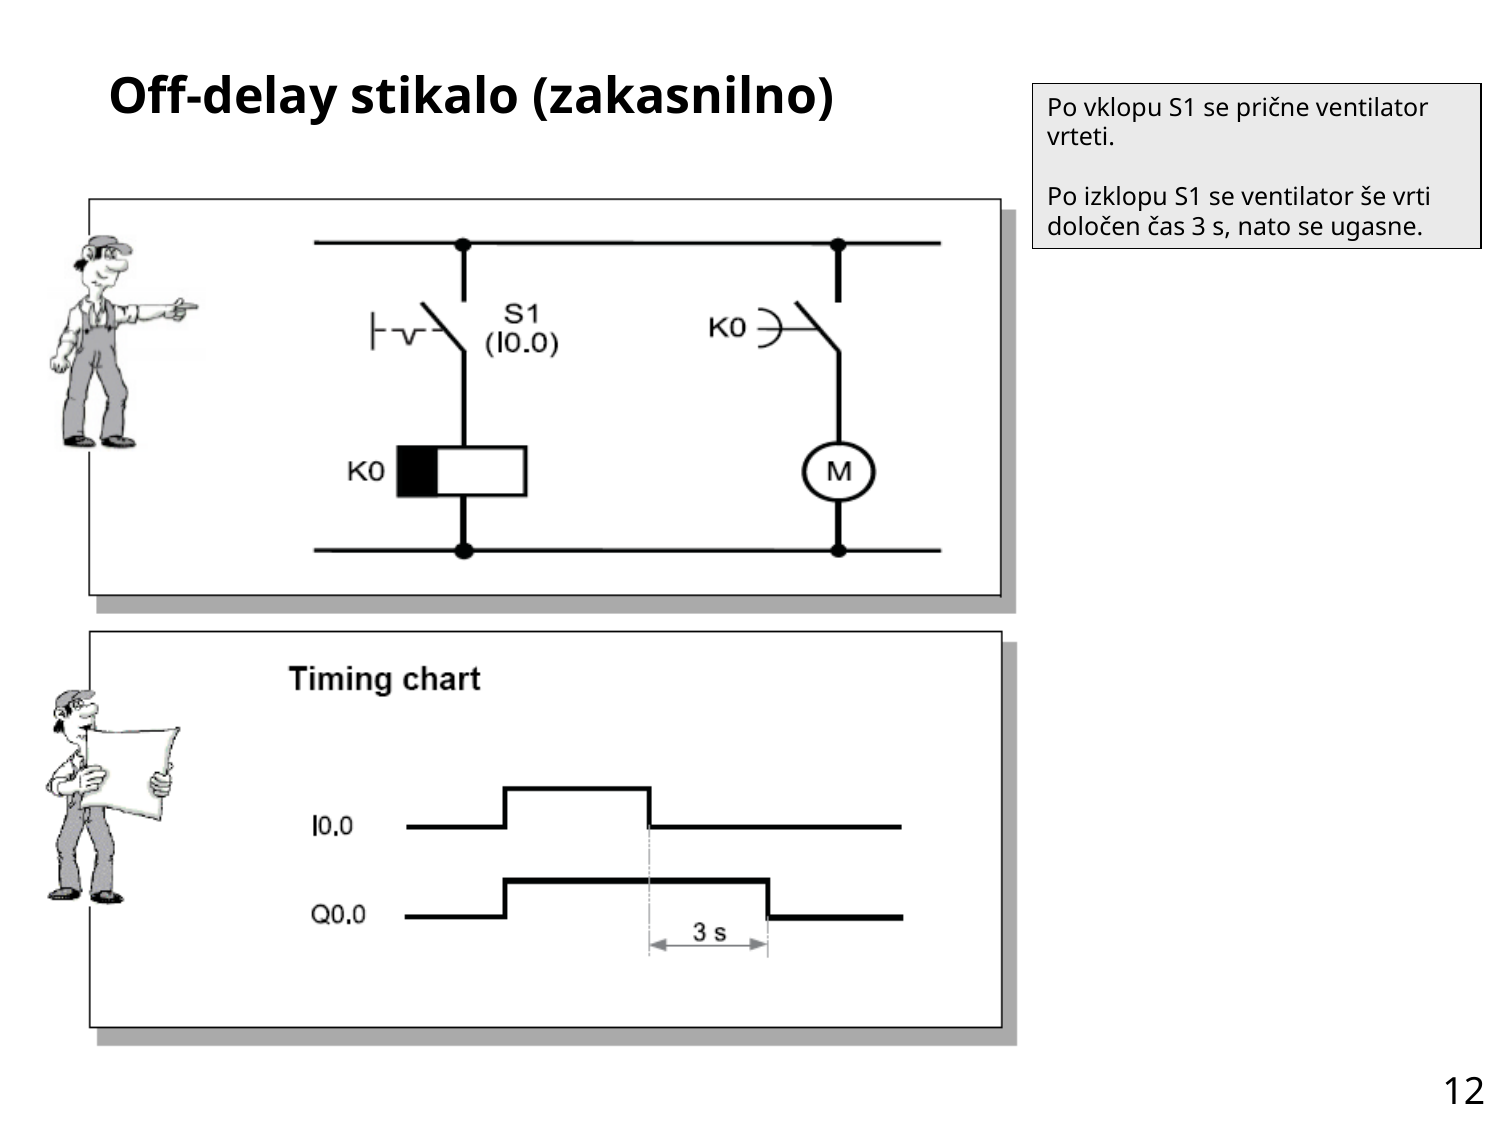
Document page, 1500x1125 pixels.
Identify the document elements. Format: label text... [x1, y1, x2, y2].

text_box Po vklopu S1 se prične ventilator vrteti. Po izklopu S1 se ventilator še vrti določen čas 3 s, nato se ugasne. [1032, 83, 1482, 249]
text_box Off-delay stikalo (zakasnilno) [93, 55, 850, 131]
picture [38, 189, 1027, 1051]
